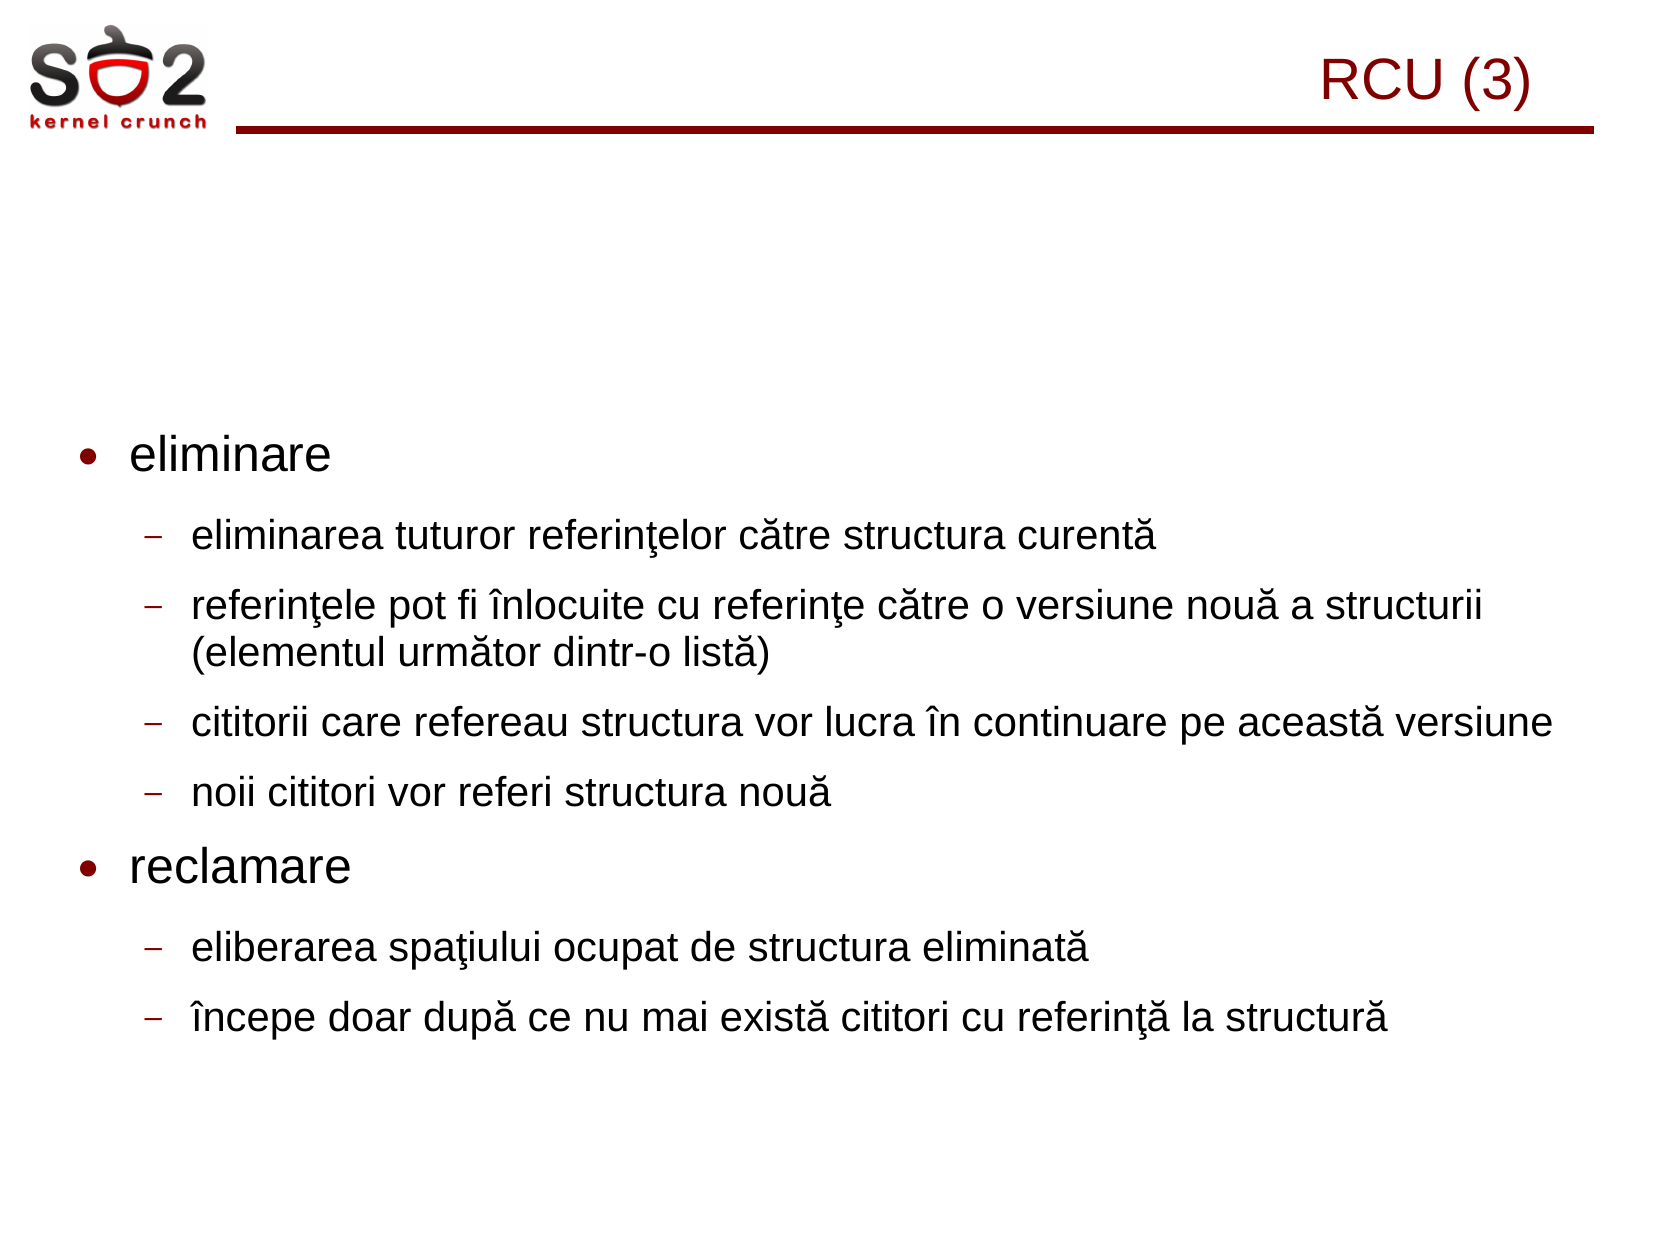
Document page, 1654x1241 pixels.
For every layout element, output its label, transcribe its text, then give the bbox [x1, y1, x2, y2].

list eliminare eliminarea tuturor referinţelor către structura curentă referinţele pot fi înlocuite cu referinţe către o versiune nouă a structurii (elementul următor dintr-o listă) cititorii care refereau structura vor lucra în continuare pe această versiune noii cititori vor referi structura nouă reclamare eliberarea spaţiului ocupat de structura eliminată începe doar după ce nu mai există cititori cu referinţă la structură [59, 343, 1595, 1125]
title RCU (3) [121, 11, 1534, 148]
picture [29, 23, 121, 130]
